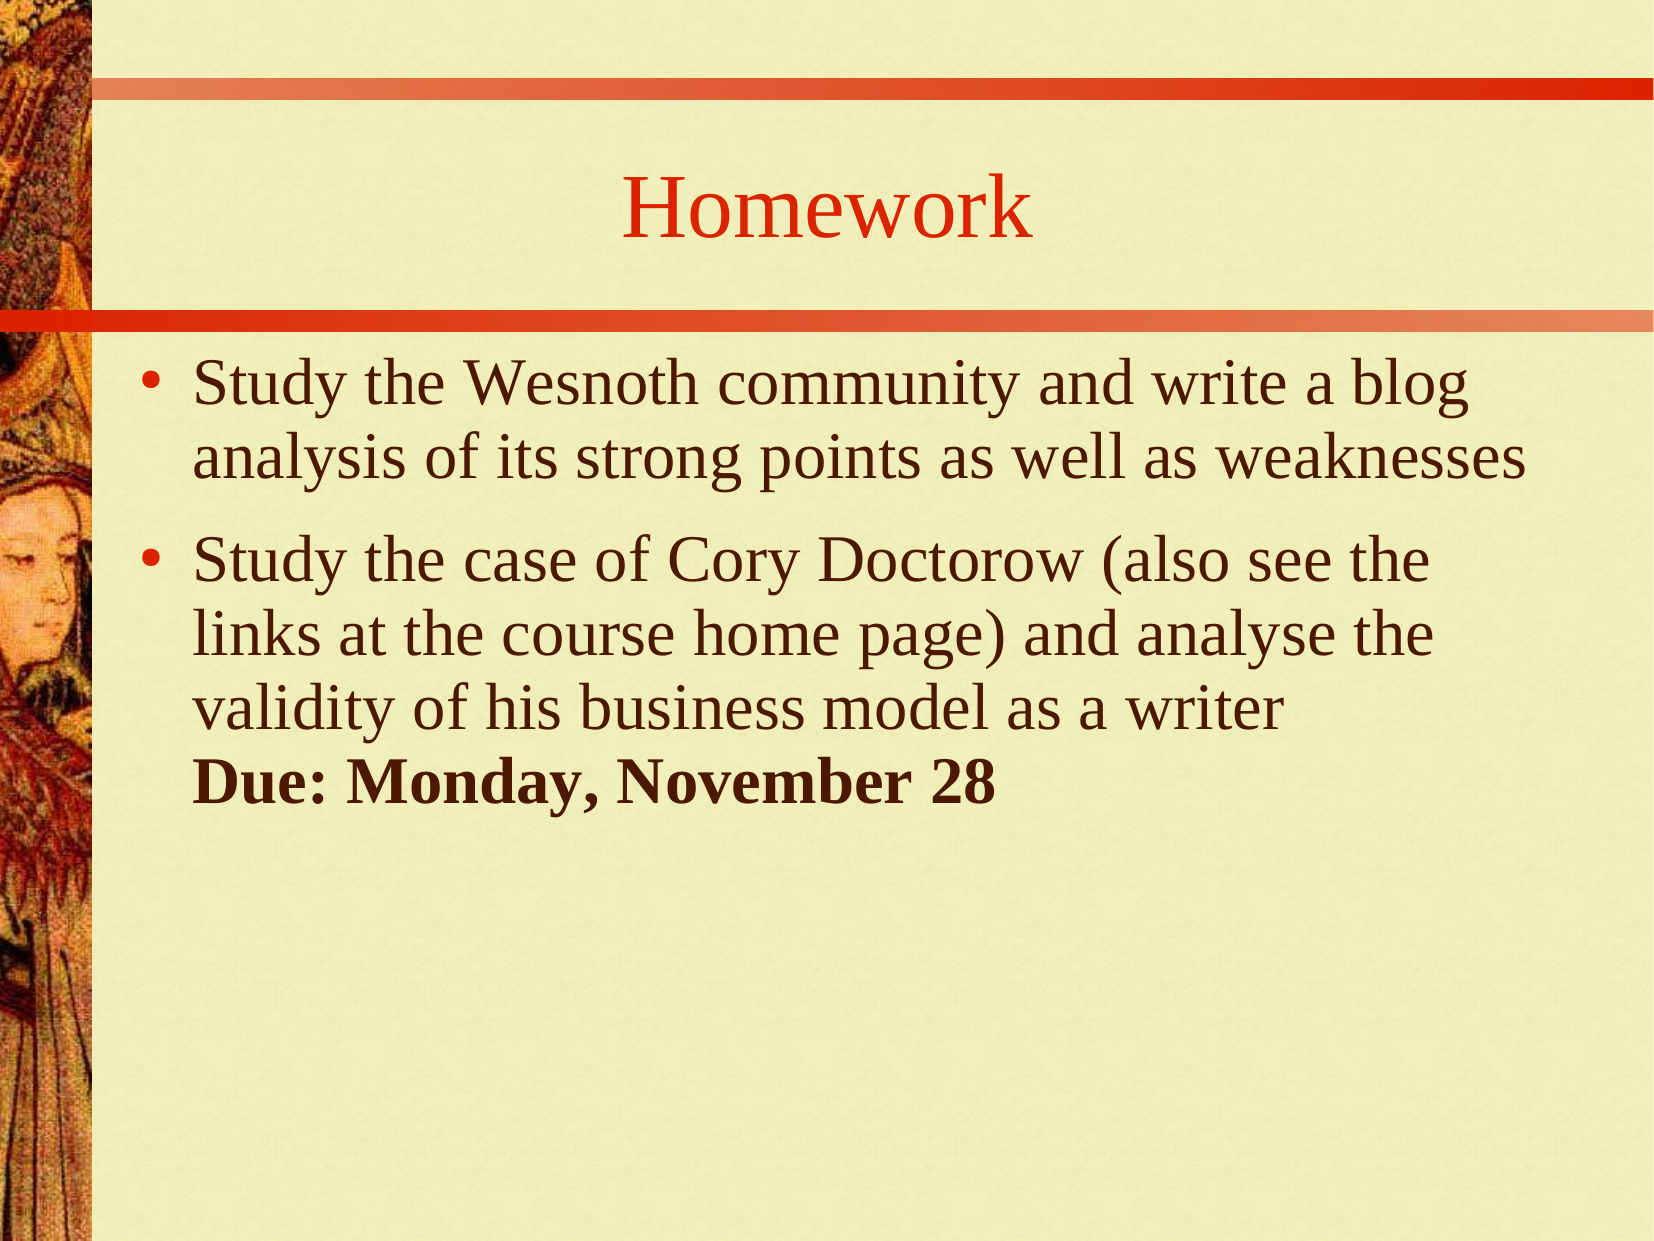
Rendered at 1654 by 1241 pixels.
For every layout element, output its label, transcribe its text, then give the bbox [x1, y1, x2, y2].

title Homework [121, 102, 1534, 311]
picture [0, 332, 1654, 1241]
picture [0, 0, 1654, 310]
list Study the Wesnoth community and write a blog analysis of its strong points as well as weaknesses Study the case of Cory Doctorow (also see the links at the course home page) and analyse the validity of his business model as a writer Due: Monday, November 28 [121, 344, 1534, 1127]
